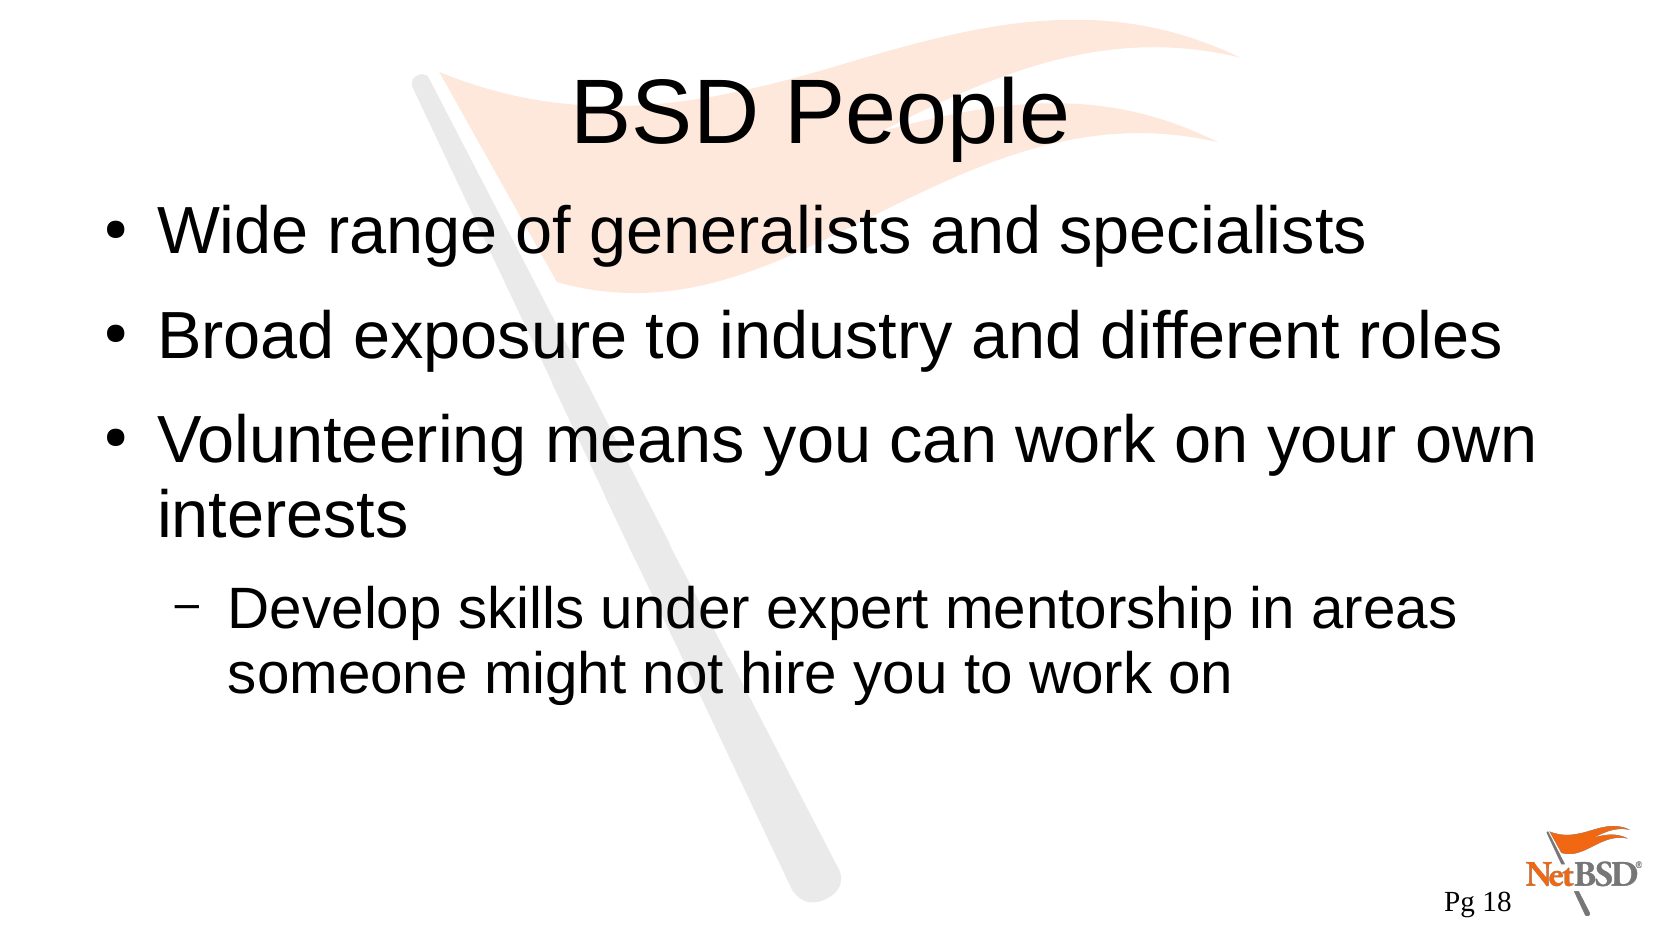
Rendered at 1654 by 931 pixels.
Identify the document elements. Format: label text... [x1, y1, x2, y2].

picture [1526, 826, 1642, 916]
list Wide range of generalists and specialists Broad exposure to industry and different roles Volunteering means you can work on your own interests Develop skills under expert mentorship in areas someone might not hire you to work on [86, 193, 1575, 844]
title BSD People [76, 33, 1565, 189]
